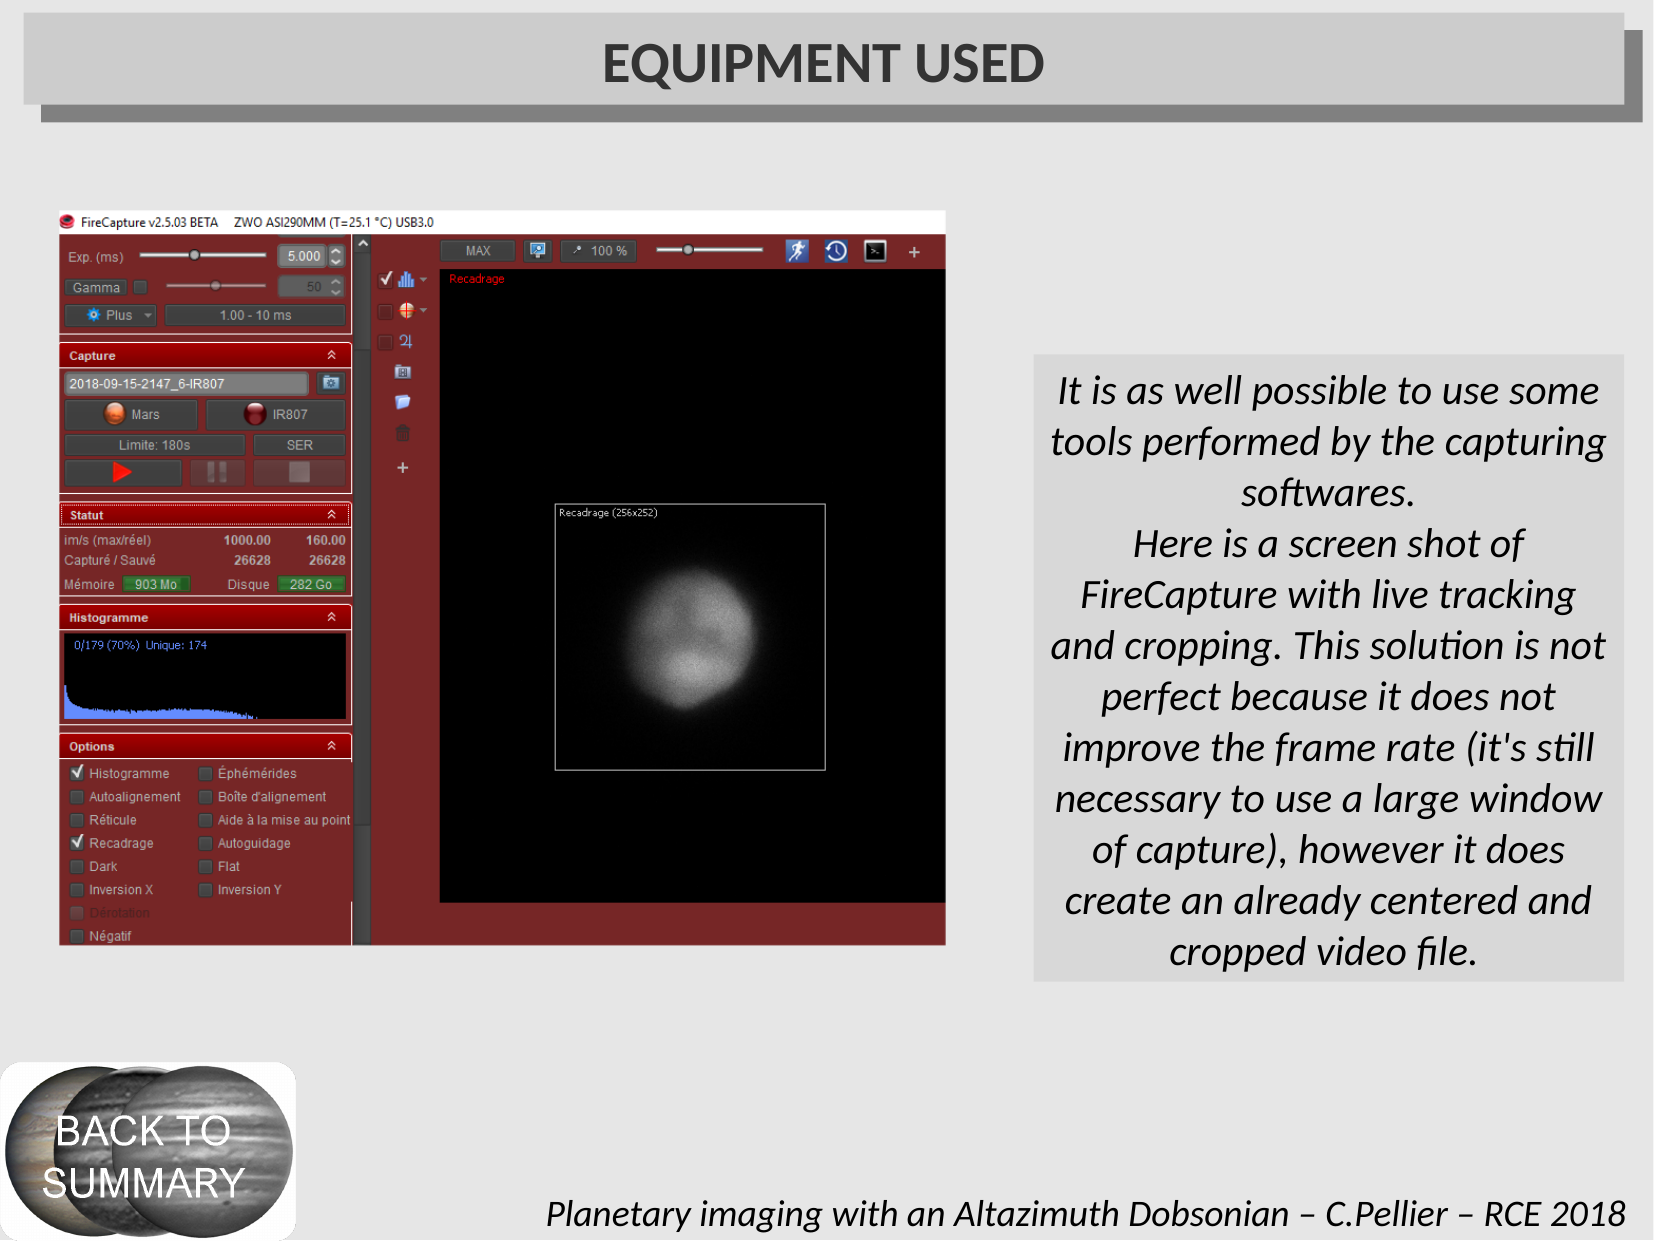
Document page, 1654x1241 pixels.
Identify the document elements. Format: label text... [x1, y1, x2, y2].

text_box EQUIPMENT USED [23, 12, 1625, 105]
picture [0, 1062, 296, 1241]
picture [59, 210, 946, 946]
text_box Planetary imaging with an Altazimuth Dobsonian – C.Pellier – RCE 2018 [430, 1180, 1642, 1241]
text_box It is as well possible to use some tools performed by the capturing softwares. Here is a screen shot of FireCapture with live tracking and cropping. This solution is not perfect because it does not improve the frame rate (it's still necessary to use a large window of capture), however it does create an already centered and cropped video file. [1033, 354, 1625, 982]
